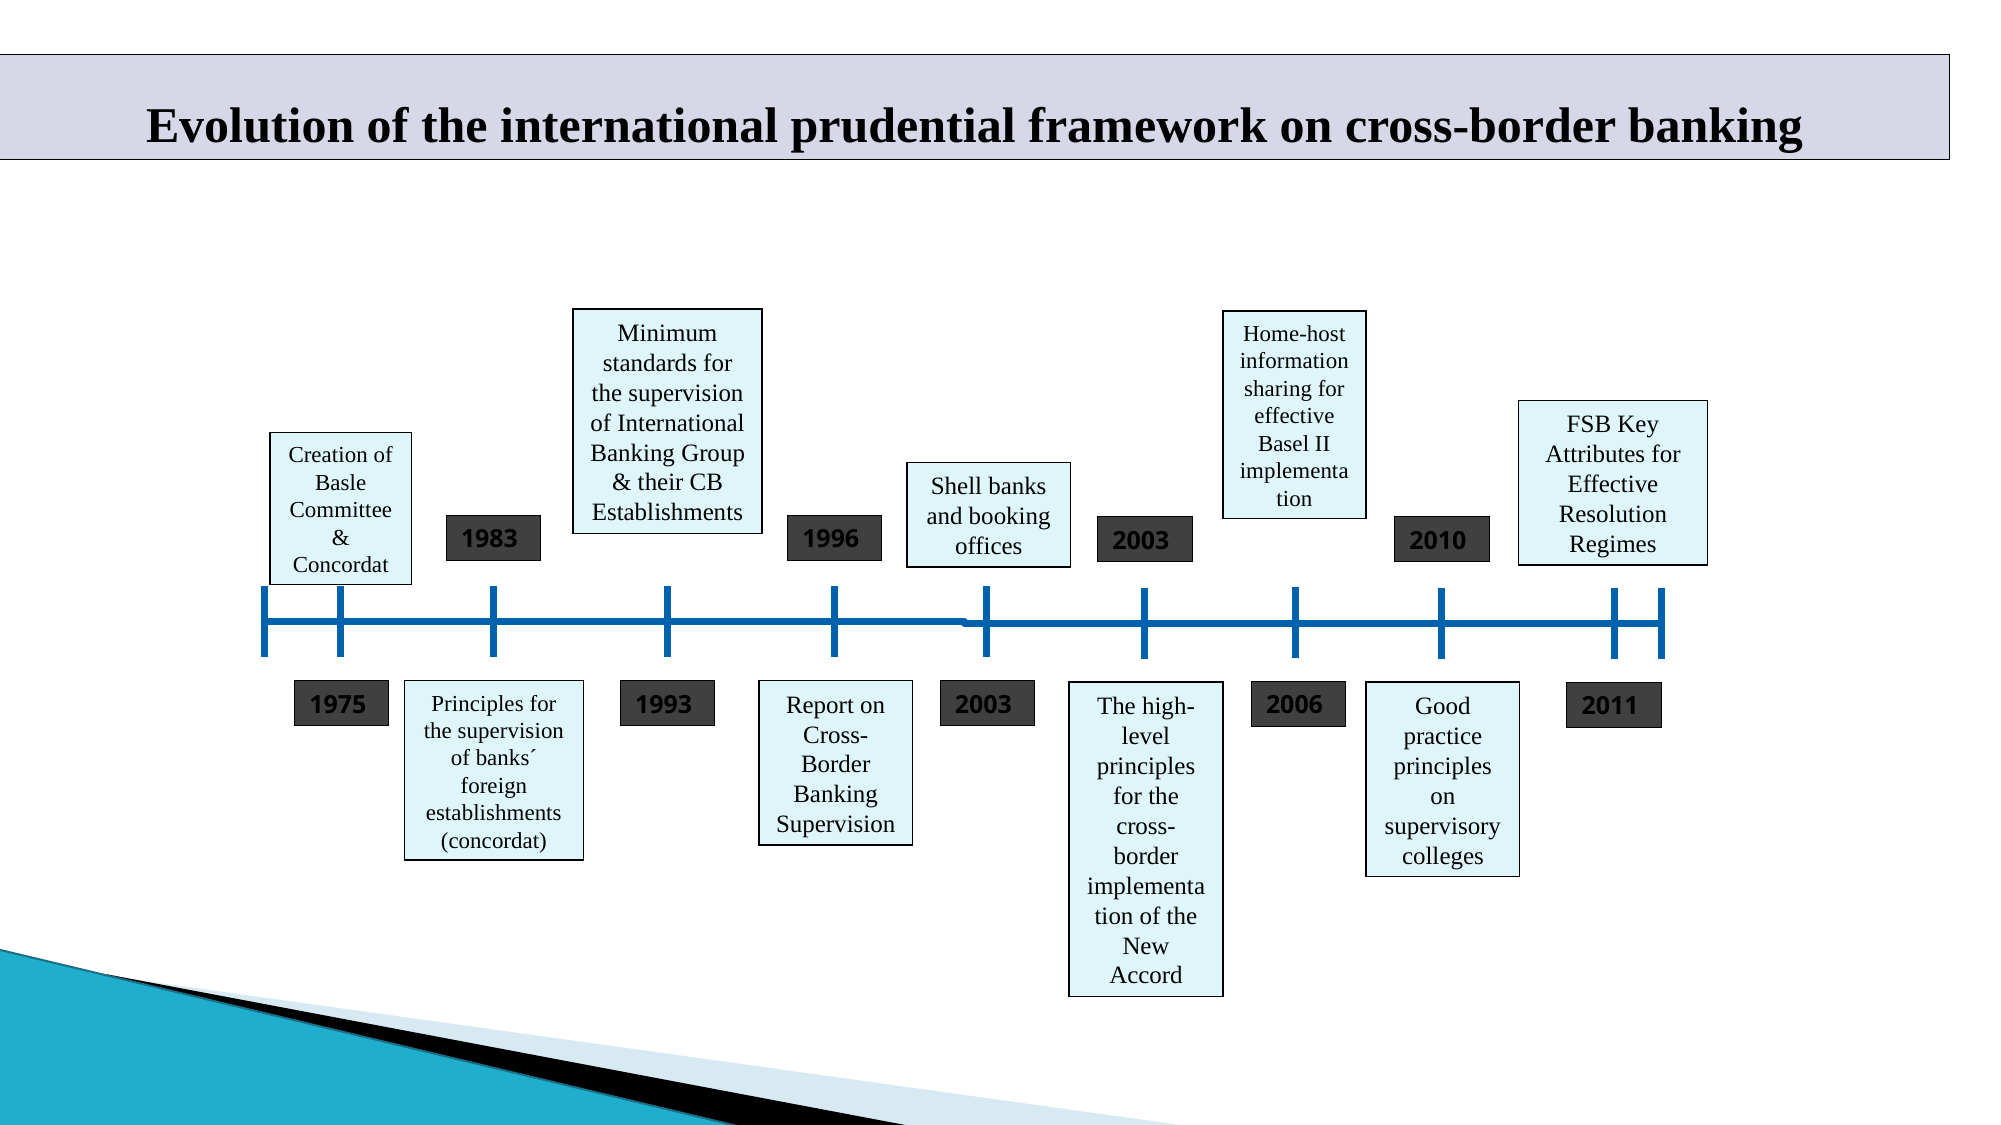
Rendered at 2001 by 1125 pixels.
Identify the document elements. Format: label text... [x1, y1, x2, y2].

text_box Report on Cross-Border Banking Supervision [759, 680, 913, 846]
text_box 2006 [1251, 681, 1346, 727]
text_box The high-level principles for the cross-border implementation of the New Accord [1069, 682, 1223, 997]
text_box Minimum standards for the supervision of International Banking Group & their CB Establishments [573, 308, 763, 534]
text_box 1993 [620, 680, 715, 726]
text_box 1983 [446, 515, 541, 561]
text_box 2003 [1097, 516, 1193, 562]
text_box Good practice principles on supervisory colleges [1366, 682, 1520, 877]
text_box Creation of Basle Committee & Concordat [270, 432, 412, 585]
text_box 2011 [1566, 682, 1662, 728]
text_box 2010 [1394, 516, 1490, 562]
text_box Home-host information sharing for effective Basel II implementation [1222, 311, 1367, 519]
text_box FSB Key Attributes for Effective Resolution Regimes [1518, 400, 1708, 565]
text_box Evolution of the international prudential framework on cross-border banking [0, 54, 1950, 160]
text_box Shell banks and booking offices [906, 462, 1071, 568]
text_box Principles for the supervision of banks´ foreign establishments (concordat) [404, 680, 584, 861]
text_box 1996 [787, 515, 882, 561]
text_box 1975 [294, 680, 389, 726]
text_box 2003 [940, 680, 1035, 726]
